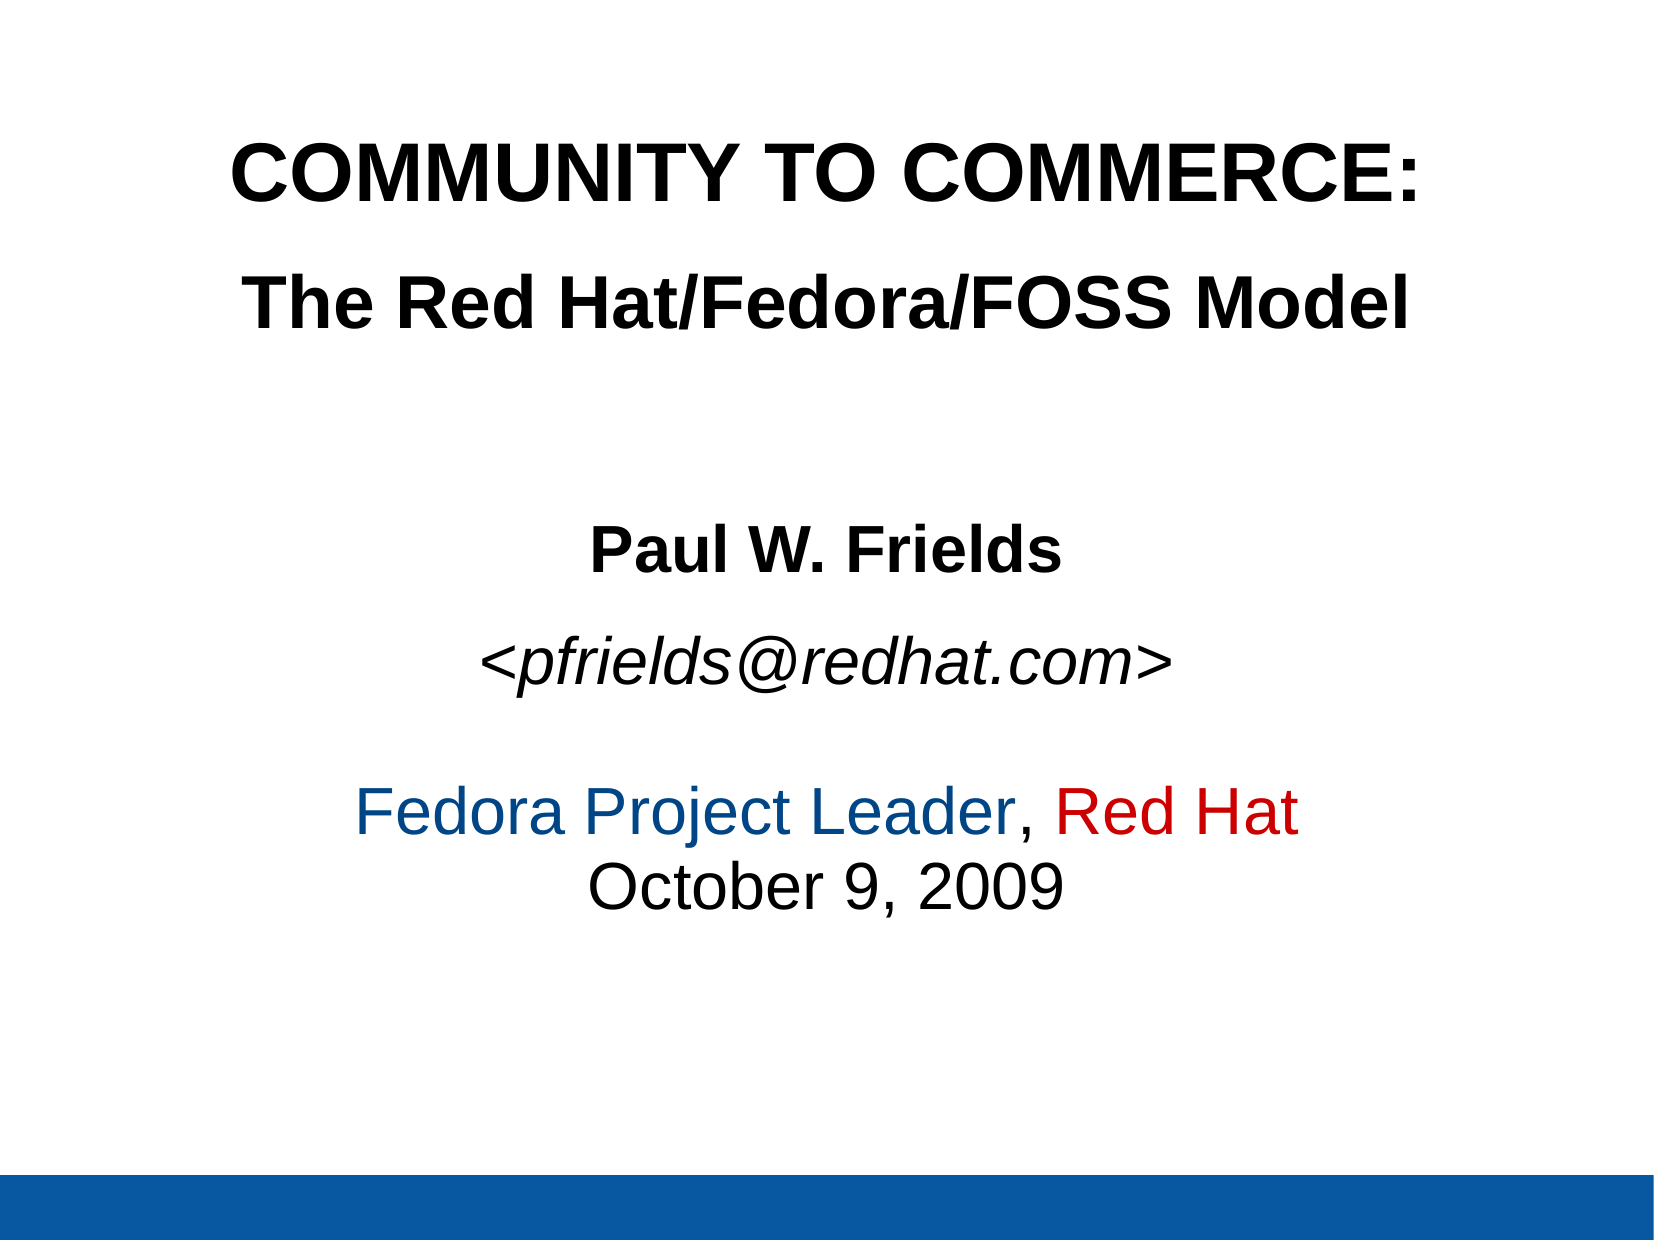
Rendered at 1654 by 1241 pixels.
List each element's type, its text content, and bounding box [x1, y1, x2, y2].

subtitle Paul W. Frields <pfrields@redhat.com> Fedora Project Leader, Red Hat October 9, 2009 [82, 297, 1571, 1102]
picture [0, 1175, 1654, 1240]
title COMMUNITY TO COMMERCE: The Red Hat/Fedora/FOSS Model [82, 102, 1571, 297]
